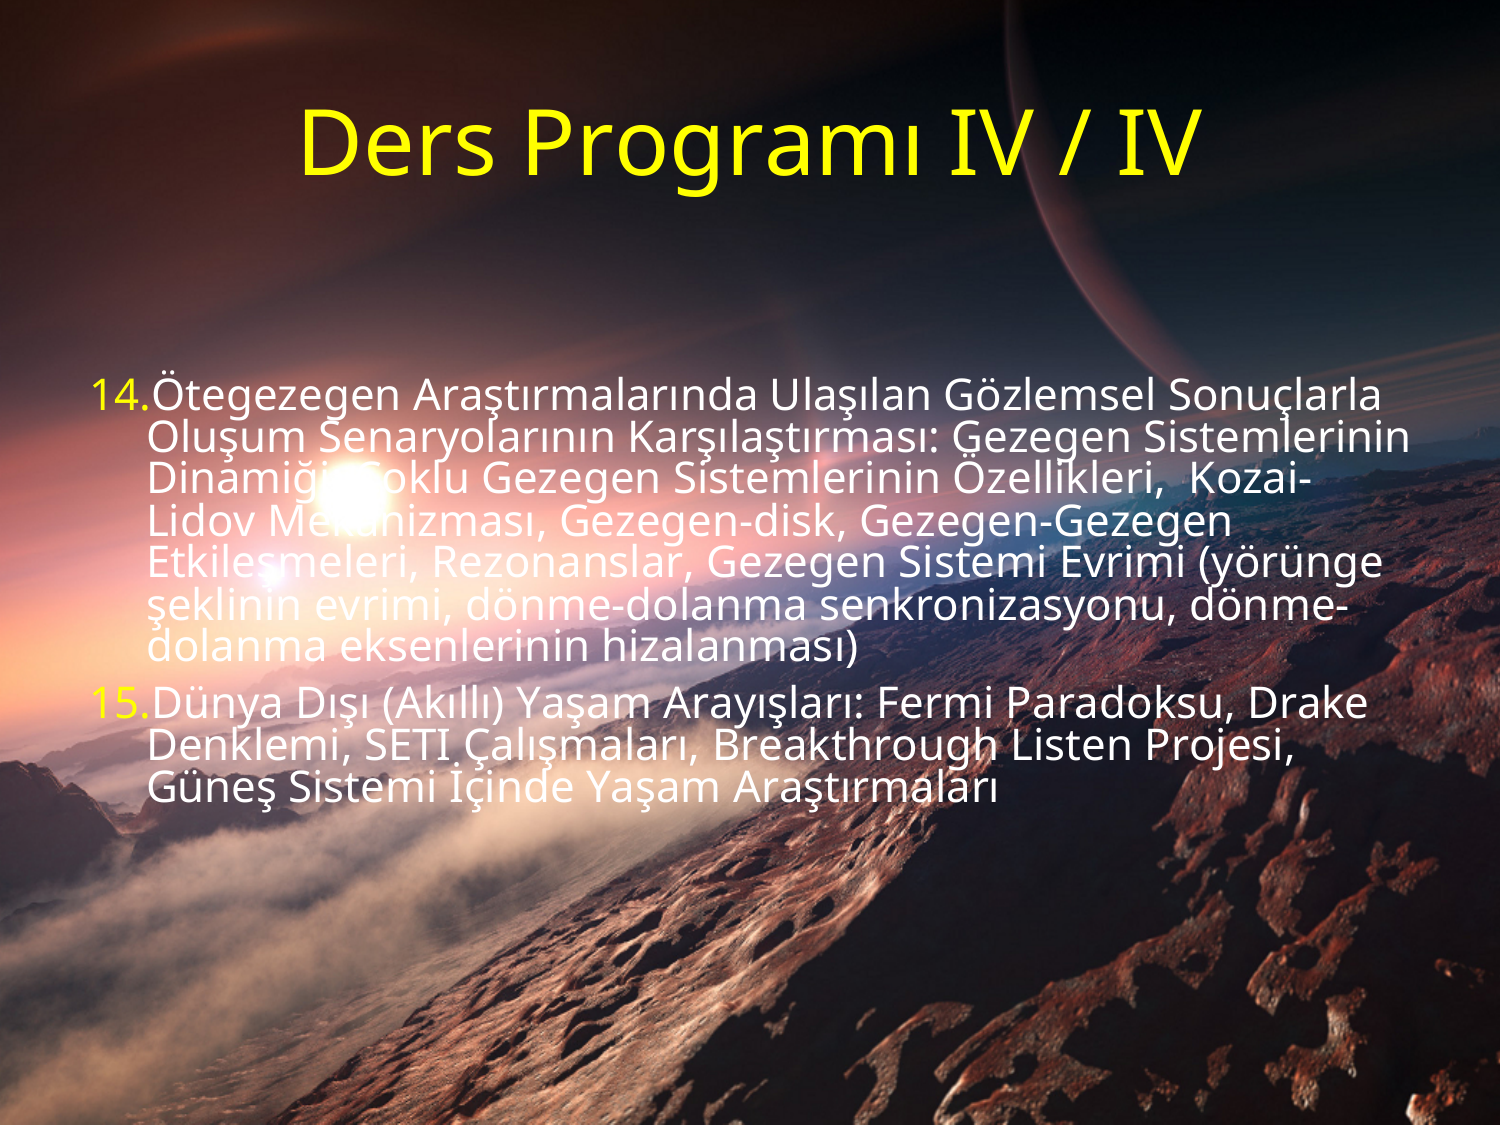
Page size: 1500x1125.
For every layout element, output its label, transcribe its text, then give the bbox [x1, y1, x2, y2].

list Ötegezegen Araştırmalarında Ulaşılan Gözlemsel Sonuçlarla Oluşum Senaryolarının Karşılaştırması: Gezegen Sistemlerinin Dinamiği: Çoklu Gezegen Sistemlerinin Özellikleri, Kozai-Lidov Mekanizması, Gezegen-disk, Gezegen-Gezegen Etkileşmeleri, Rezonanslar, Gezegen Sistemi Evrimi (yörünge şeklinin evrimi, dönme-dolanma senkronizasyonu, dönme-dolanma eksenlerinin hizalanması) Dünya Dışı (Akıllı) Yaşam Arayışları: Fermi Paradoksu, Drake Denklemi, SETI Çalışmaları, Breakthrough Listen Projesi, Güneş Sistemi İçinde Yaşam Araştırmaları [75, 368, 1438, 872]
title Ders Programı IV / IV [75, 45, 1426, 233]
picture [0, 0, 1500, 1125]
